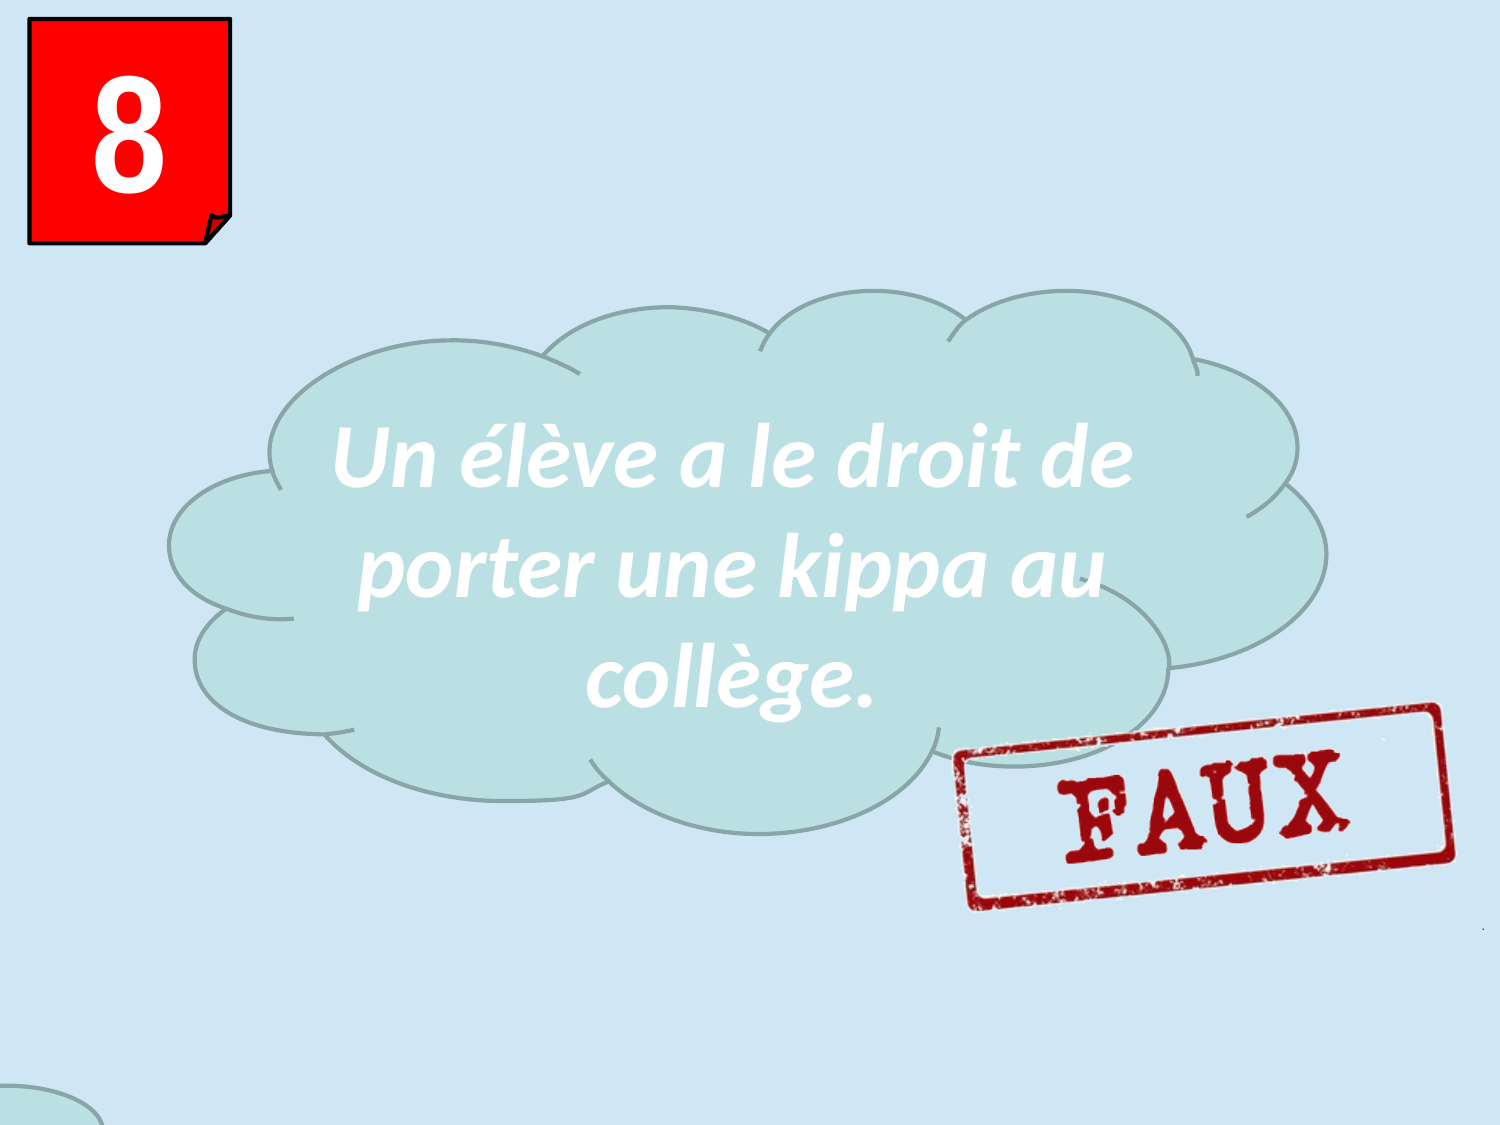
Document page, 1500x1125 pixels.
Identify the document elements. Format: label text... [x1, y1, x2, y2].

text_box Un élève a le droit de porter une kippa au collège. [233, 388, 1233, 733]
text_box [168, 478, 233, 716]
text_box 8 [29, 18, 231, 234]
text_box [297, 733, 927, 835]
picture [927, 692, 1484, 930]
text_box [29, 234, 214, 244]
text_box [306, 290, 1327, 655]
text_box [0, 1085, 103, 1125]
